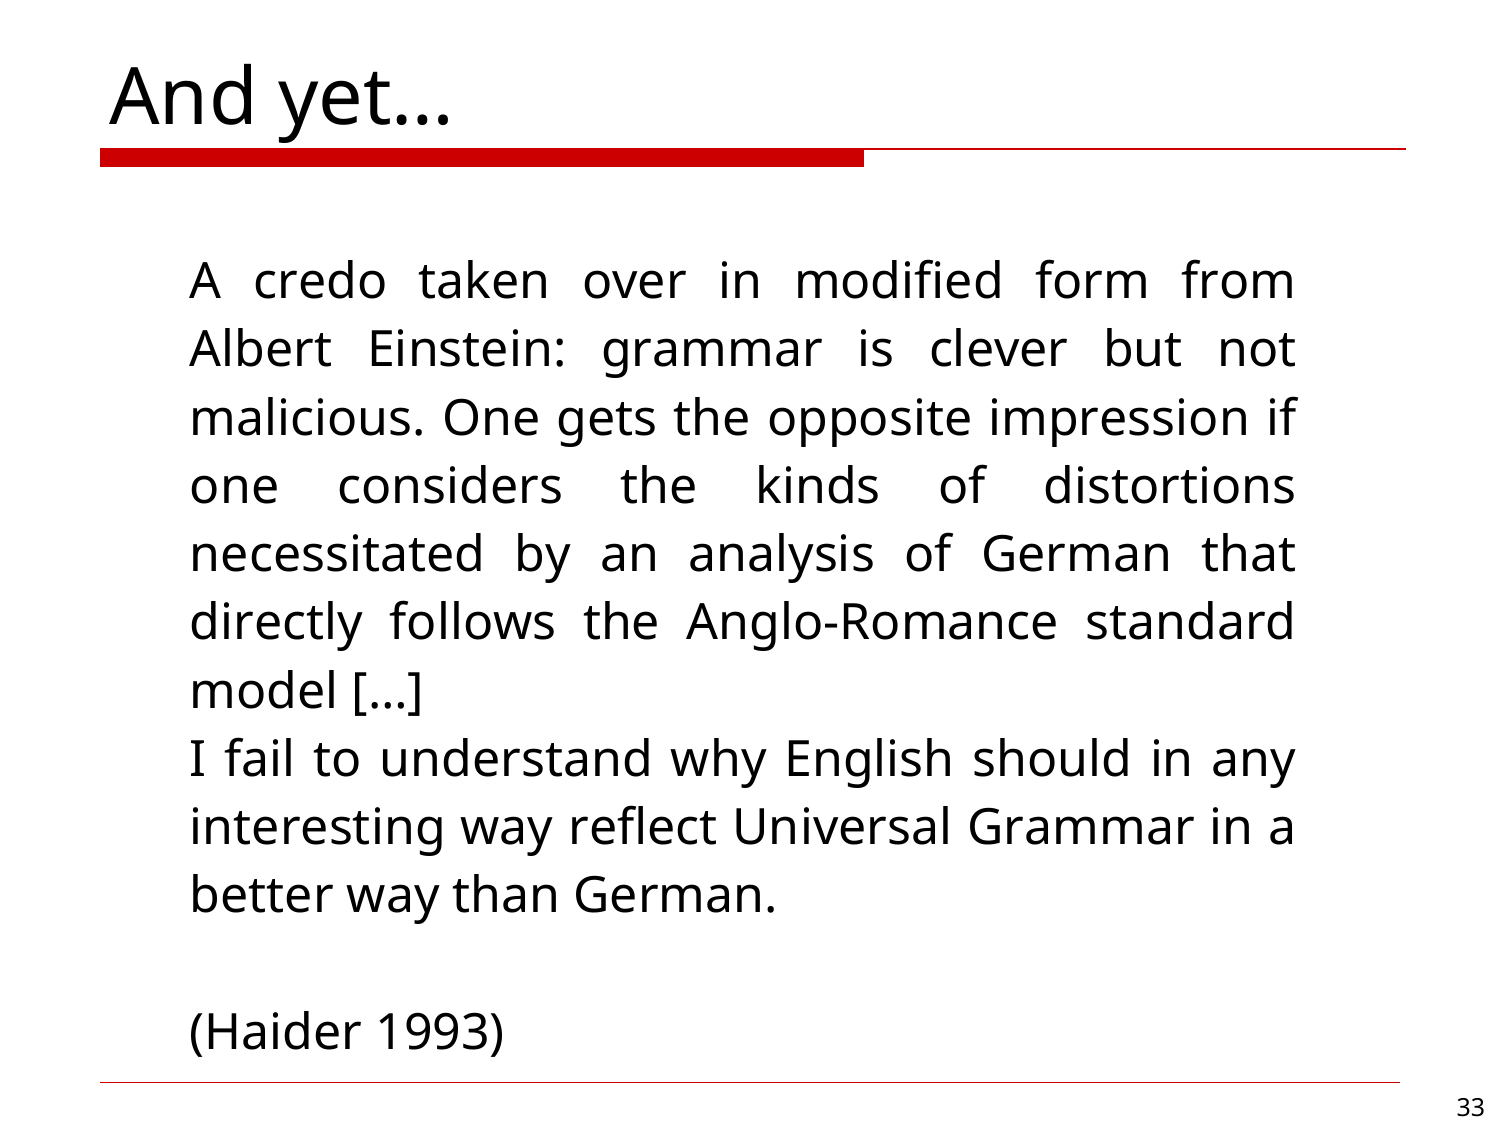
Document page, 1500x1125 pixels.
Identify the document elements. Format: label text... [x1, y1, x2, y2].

title And yet… [94, 38, 1407, 149]
text_box A credo taken over in modified form from Albert Einstein: grammar is clever but not malicious. One gets the opposite impression if one considers the kinds of distortions necessitated by an analysis of German that directly follows the Anglo-Romance standard model […] I fail to understand why English should in any interesting way reflect Universal Grammar in a better way than German. (Haider 1993) [174, 237, 1313, 1072]
